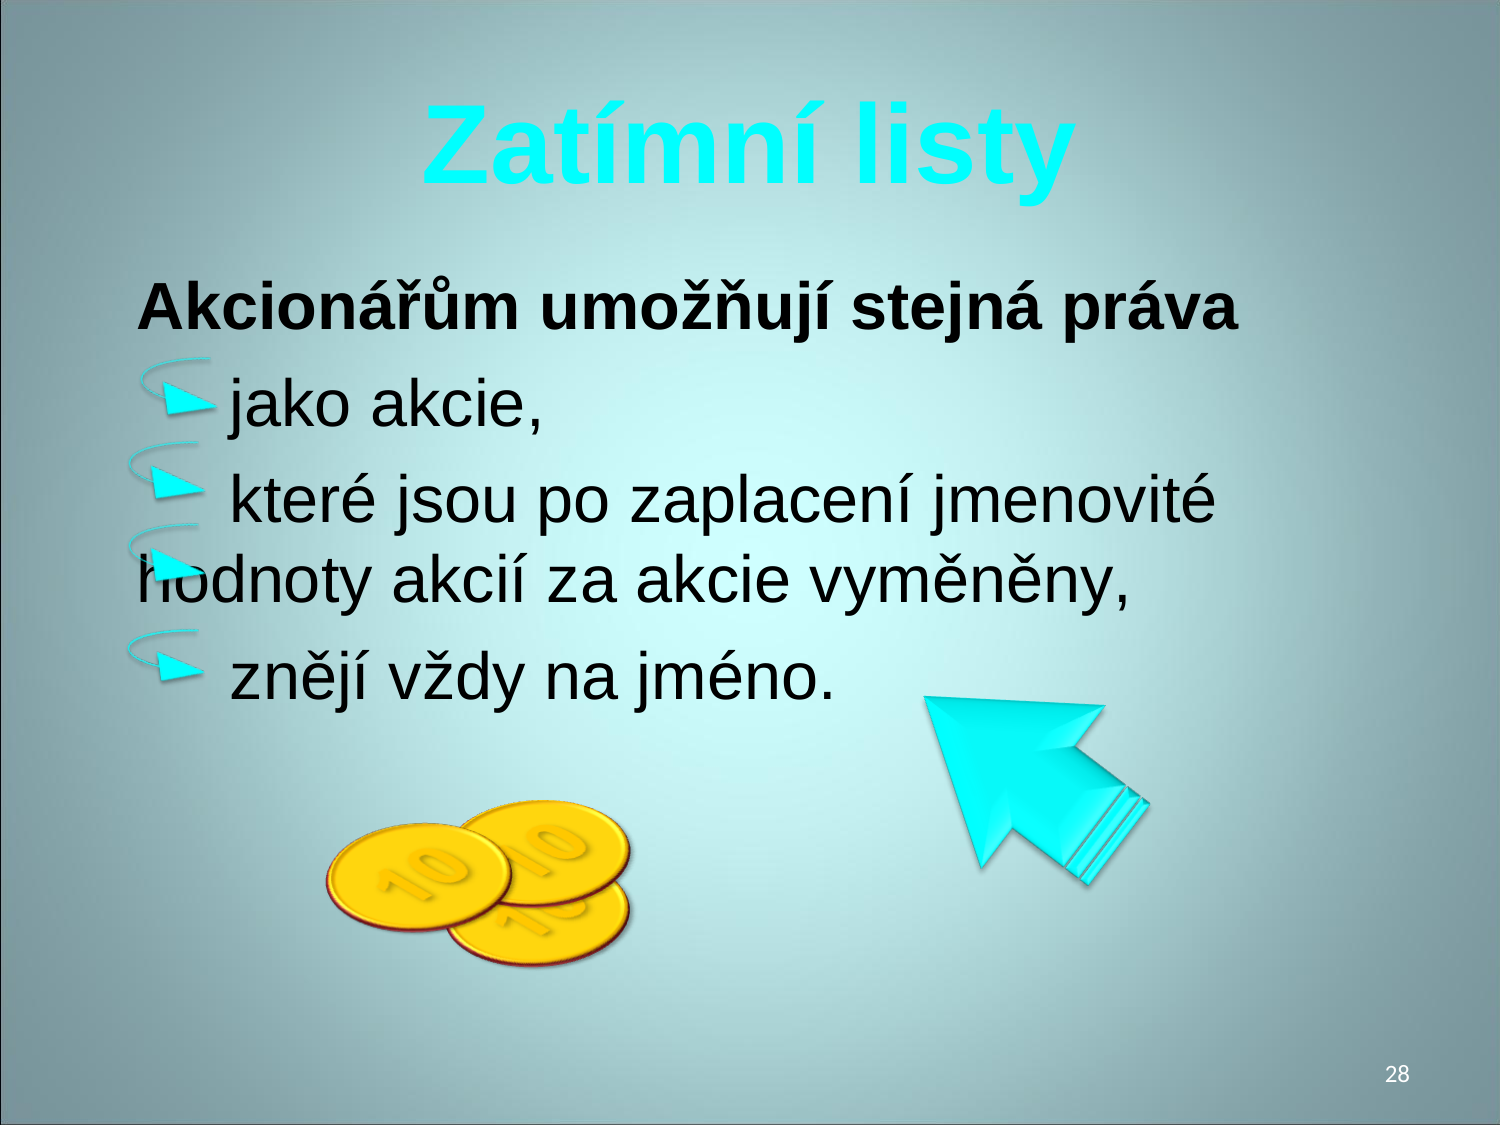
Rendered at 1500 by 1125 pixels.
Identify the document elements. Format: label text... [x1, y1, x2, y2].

list Akcionářům umožňují stejná práva jako akcie, které jsou po zaplacení jmenovité hodnoty akcií za akcie vyměněny, znějí vždy na jméno. [64, 255, 1415, 998]
picture [0, 0, 1500, 1125]
text_box <číslo> [1074, 1042, 1426, 1103]
title Zatímní listy [75, 45, 1426, 233]
